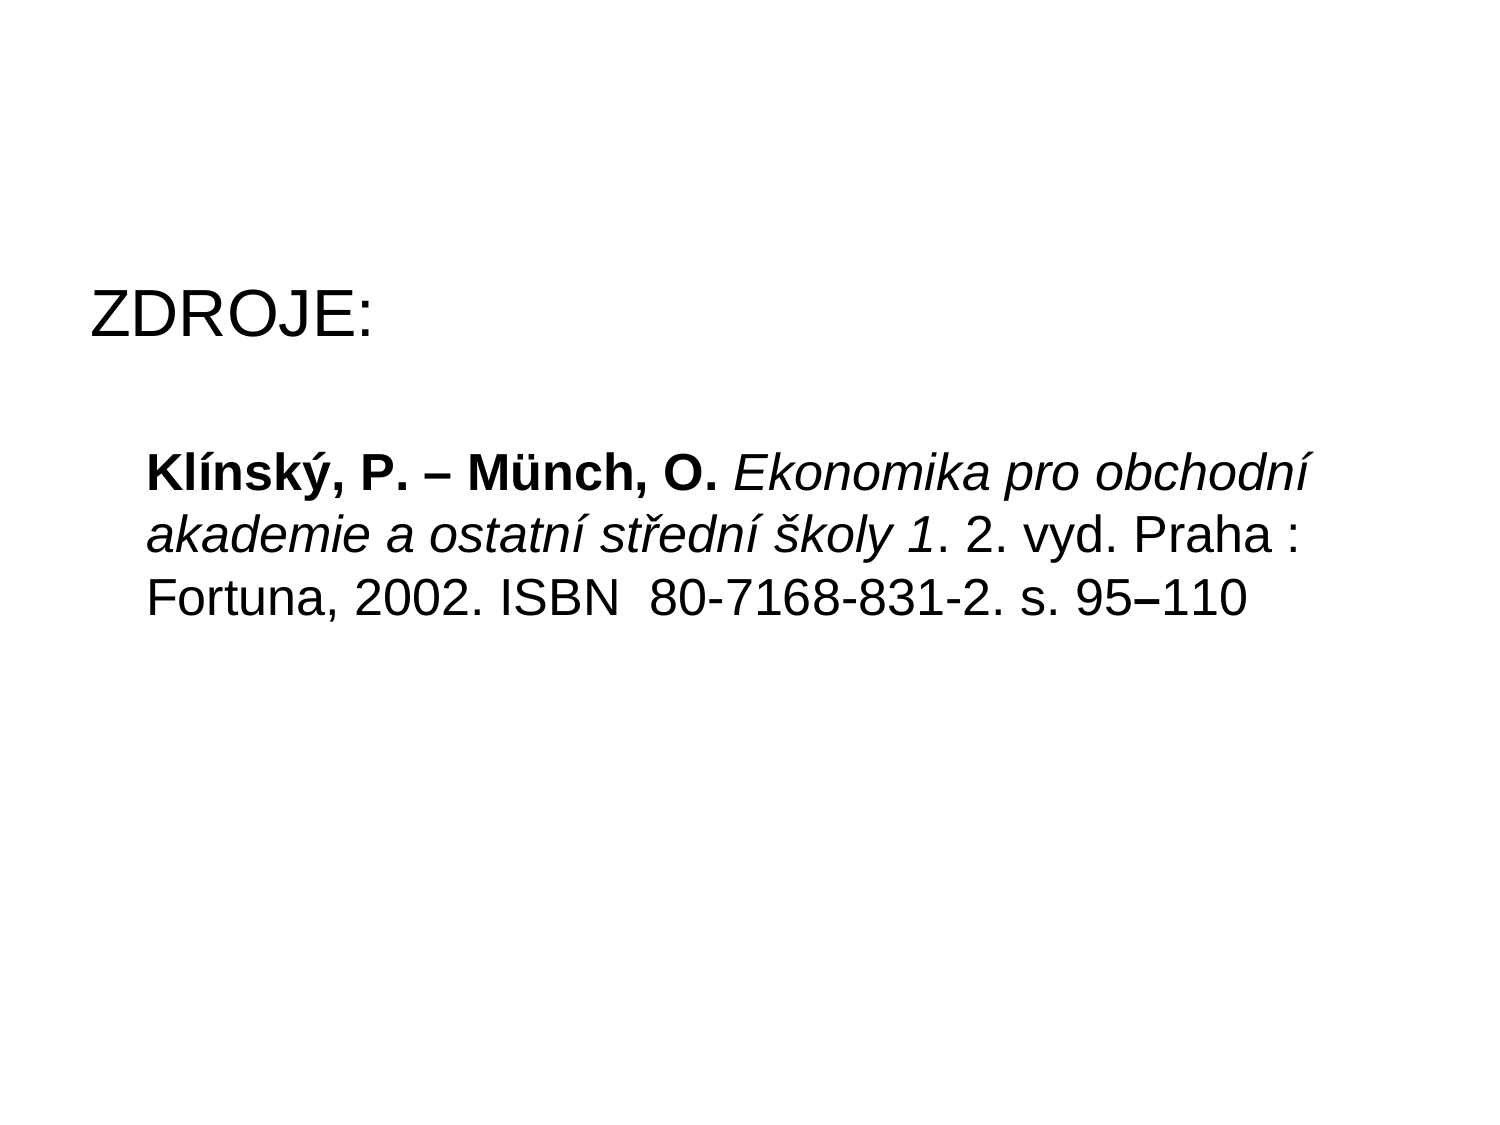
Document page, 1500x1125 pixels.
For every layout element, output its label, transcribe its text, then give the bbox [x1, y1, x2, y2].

list ZDROJE: Klínský, P. – Münch, O. Ekonomika pro obchodní akademie a ostatní střední školy 1. 2. vyd. Praha : Fortuna, 2002. ISBN 80-7168-831-2. s. 95–110 [75, 262, 1426, 1006]
